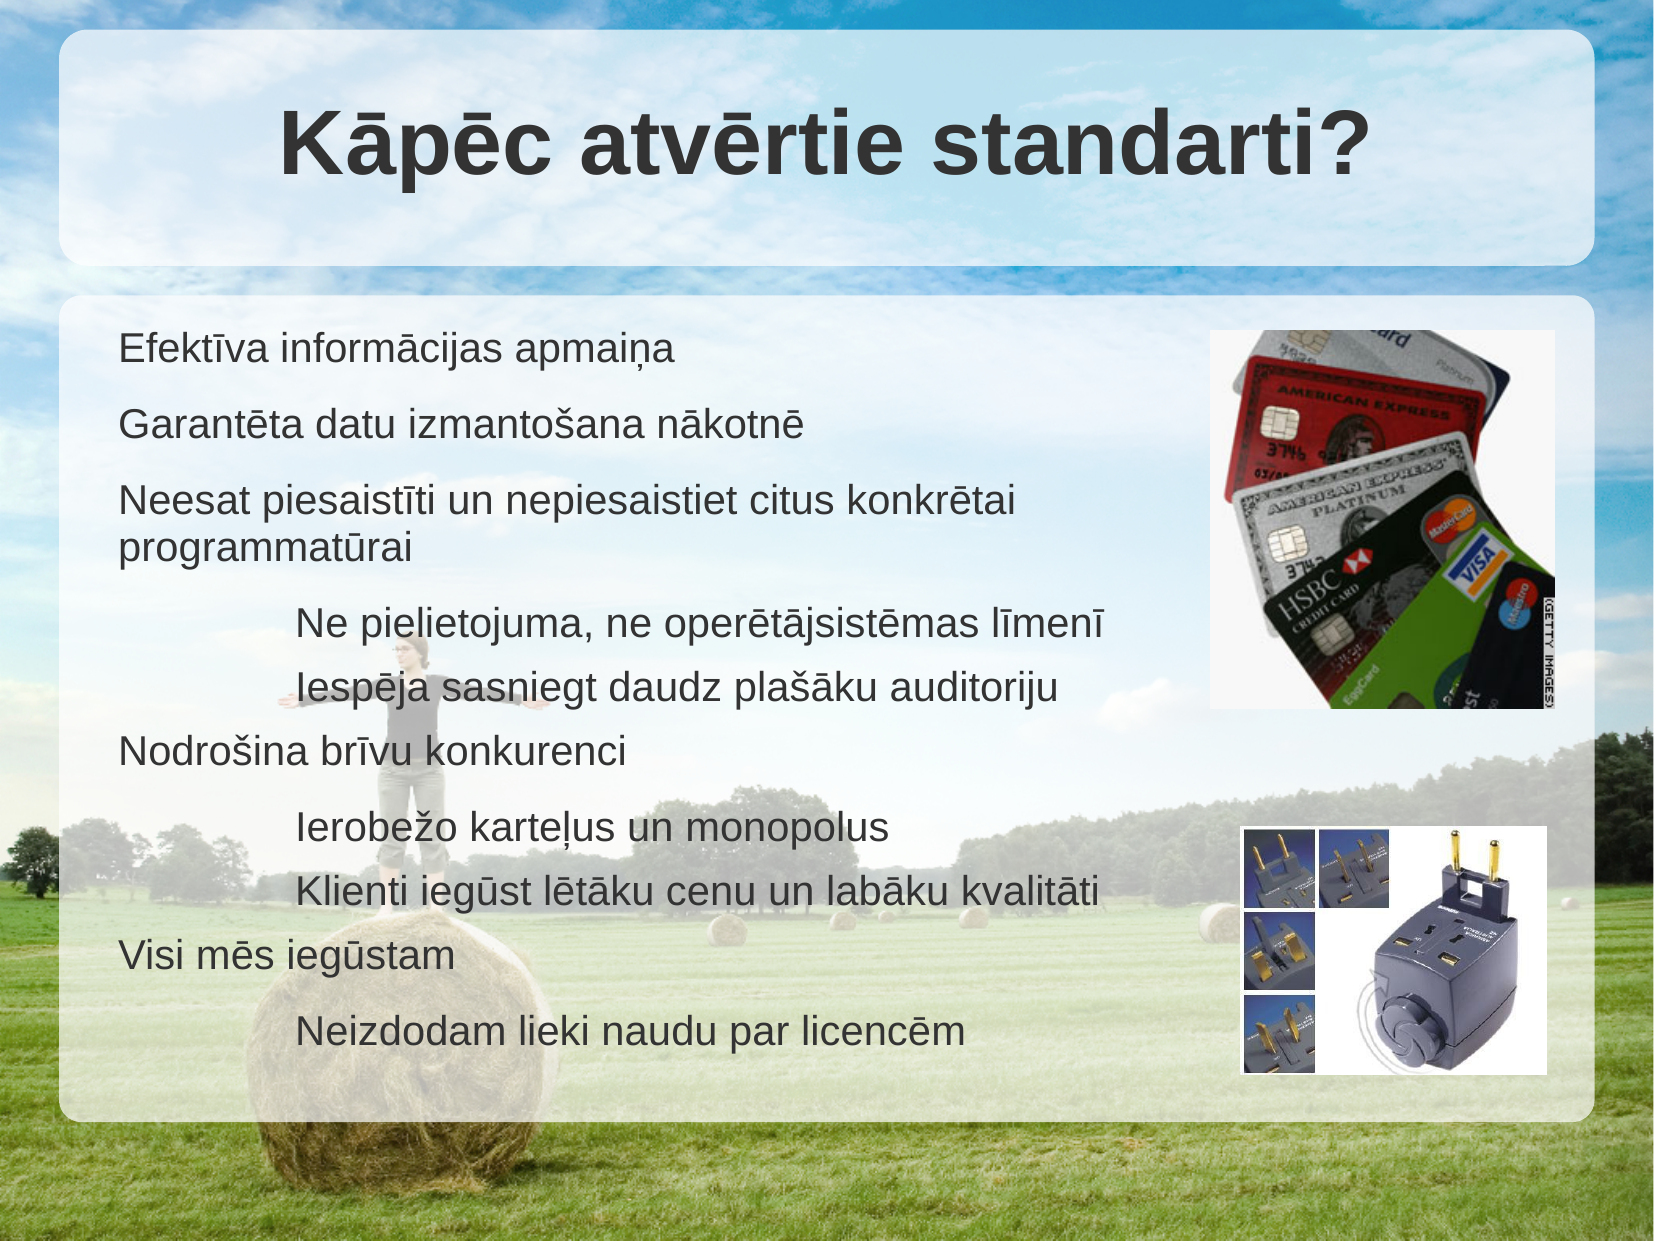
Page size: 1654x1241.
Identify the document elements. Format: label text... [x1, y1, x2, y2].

list Efektīva informācijas apmaiņa Garantēta datu izmantošana nākotnē Neesat piesaistīti un nepiesaistiet citus konkrētai programmatūrai Ne pielietojuma, ne operētājsistēmas līmenī Iespēja sasniegt daudz plašāku auditoriju Nodrošina brīvu konkurenci Ierobežo karteļus un monopolus Klienti iegūst lētāku cenu un labāku kvalitāti Visi mēs iegūstam Neizdodam lieki naudu par licencēm [118, 324, 1182, 1094]
picture [0, 0, 1654, 1241]
title Kāpēc atvērtie standarti? [118, 56, 1536, 229]
